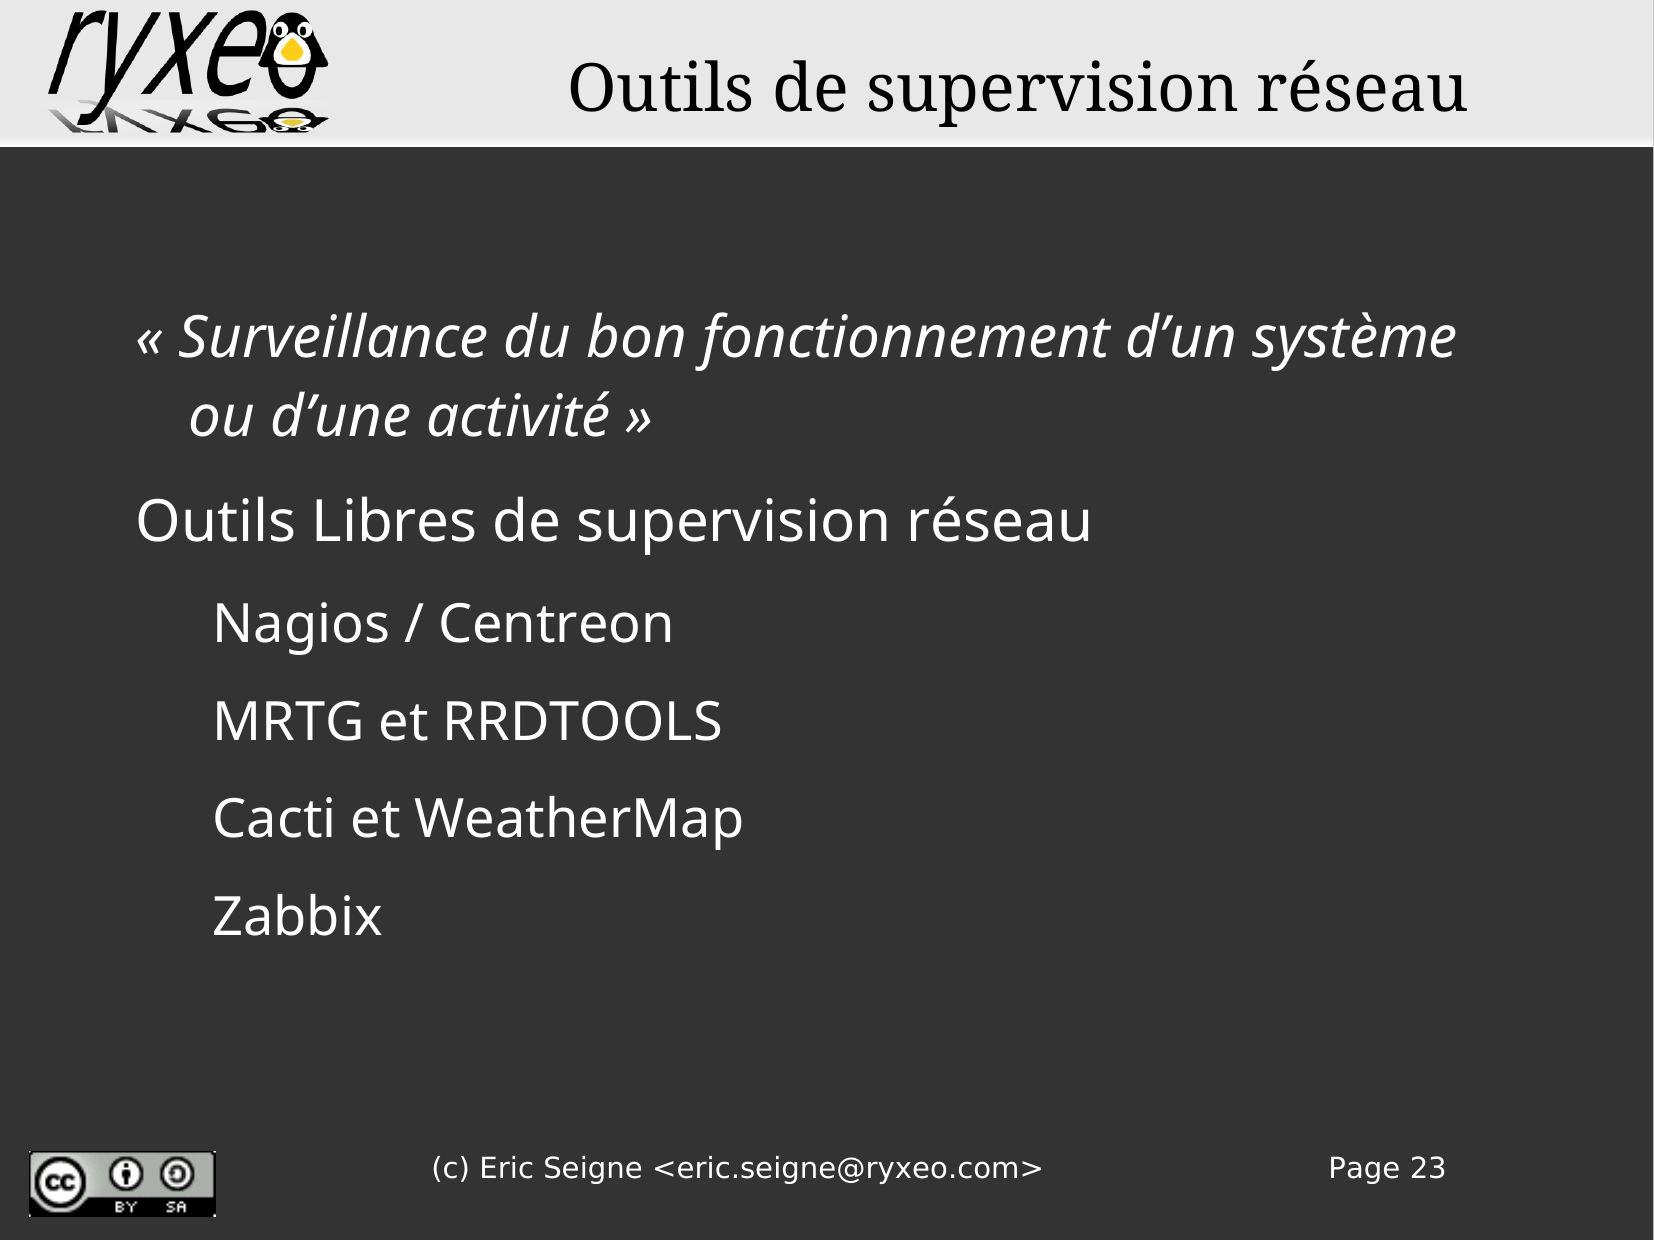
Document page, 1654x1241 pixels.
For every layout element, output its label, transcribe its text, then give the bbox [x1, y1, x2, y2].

list « Surveillance du bon fonctionnement d’un système ou d’une activité » Outils Libres de supervision réseau Nagios / Centreon MRTG et RRDTOOLS Cacti et WeatherMap Zabbix [118, 295, 1522, 1117]
title Outils de supervision réseau [442, 29, 1595, 142]
picture [0, 0, 1654, 147]
picture [29, 1151, 216, 1217]
